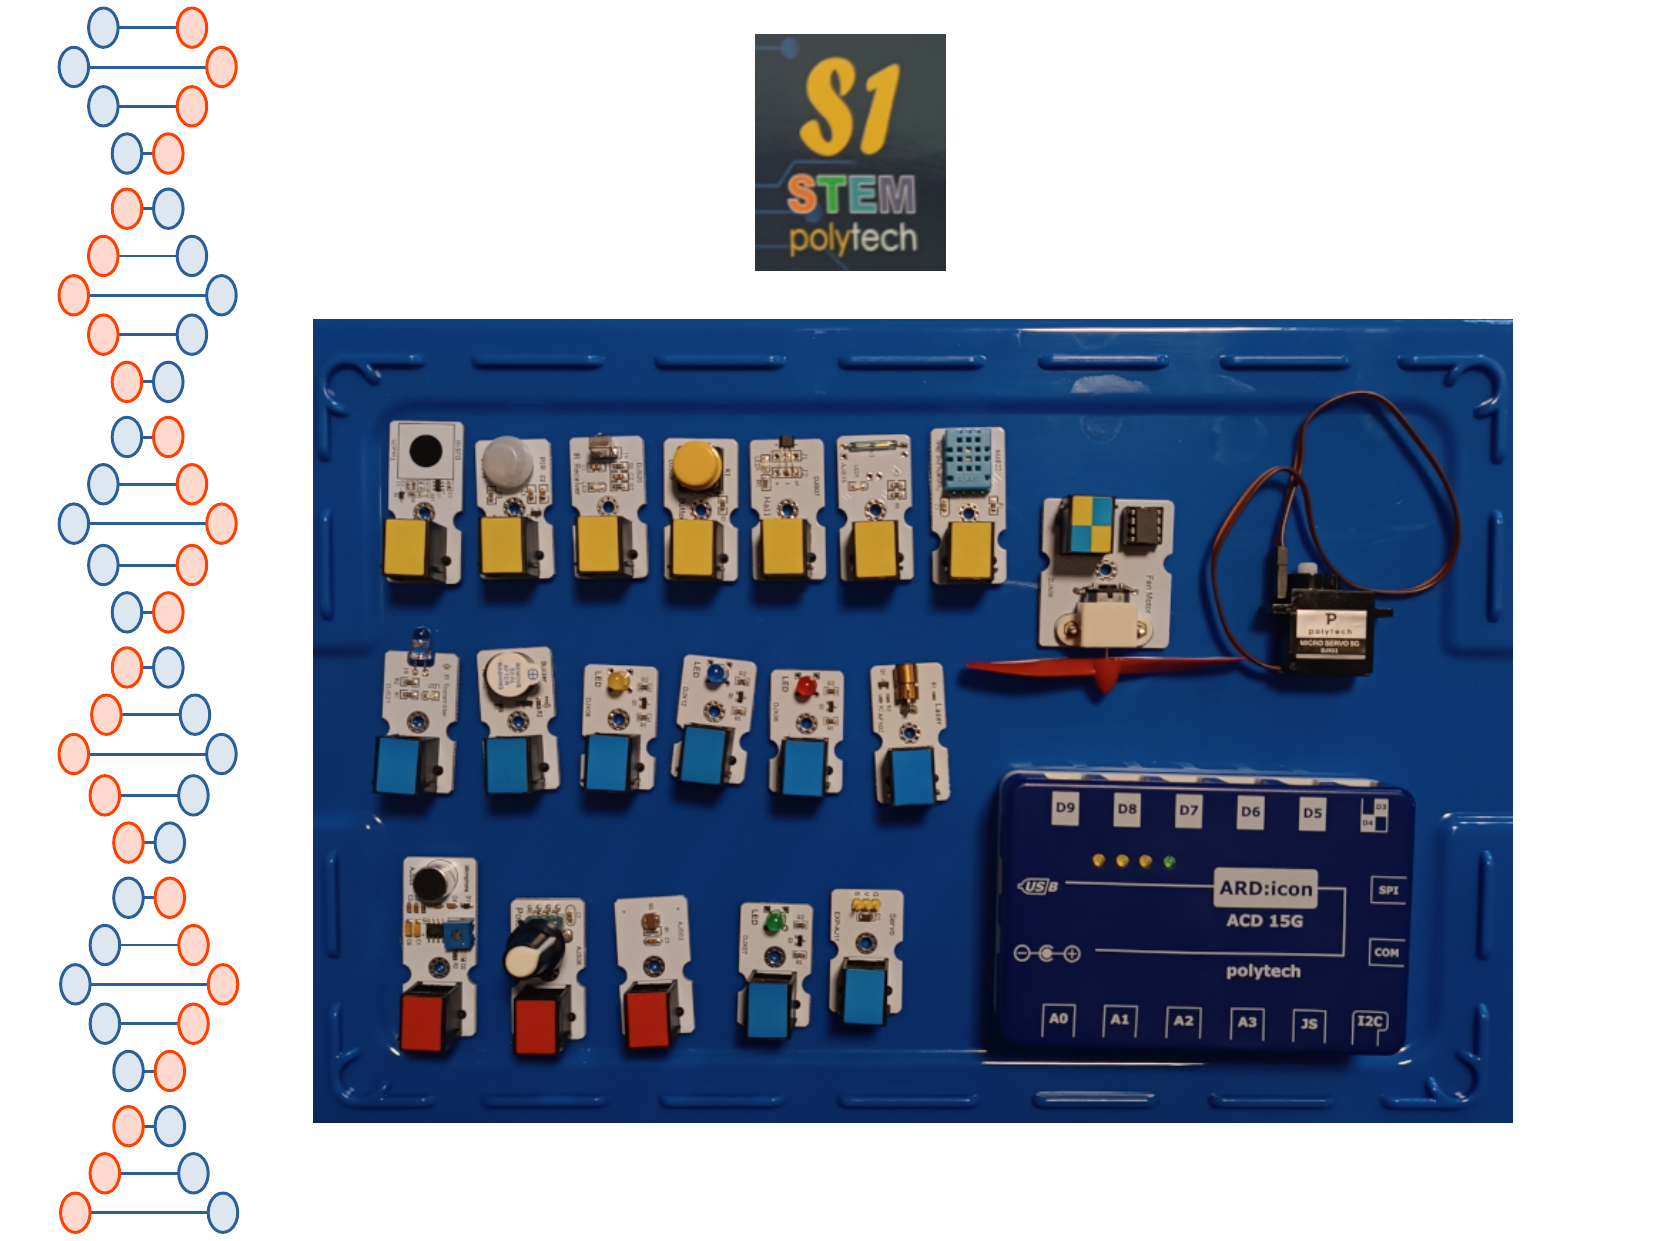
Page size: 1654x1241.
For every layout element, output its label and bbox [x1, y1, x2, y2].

picture [755, 34, 946, 271]
picture [313, 319, 1513, 1123]
